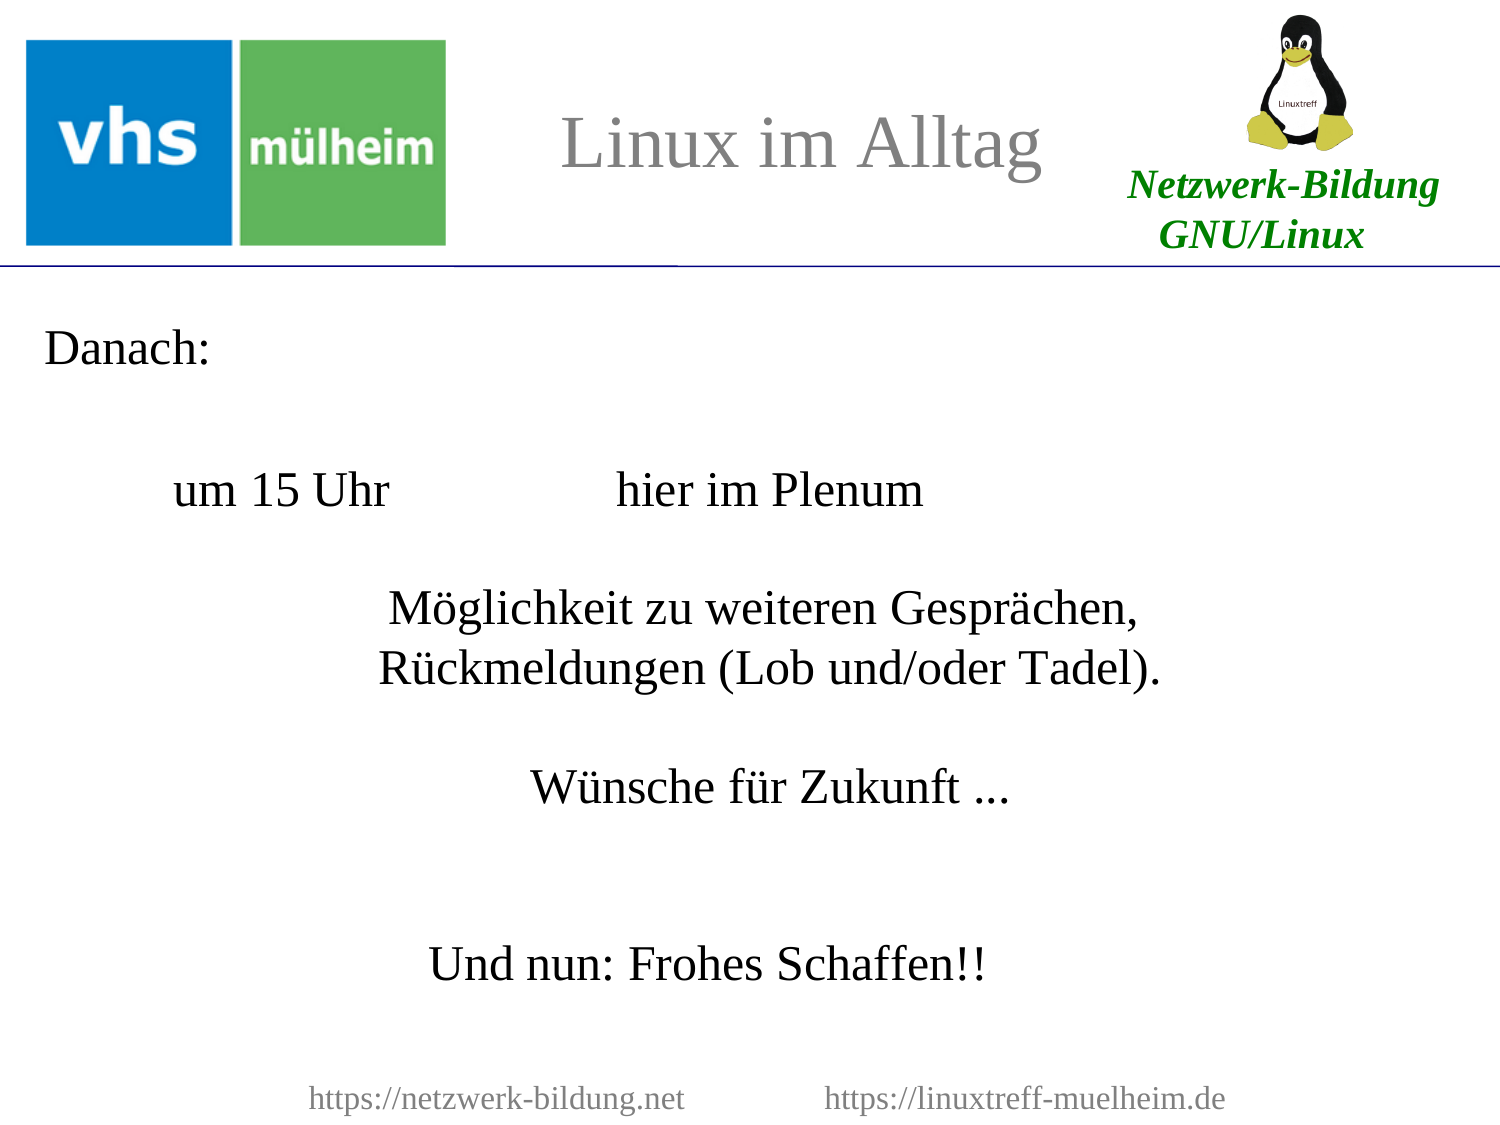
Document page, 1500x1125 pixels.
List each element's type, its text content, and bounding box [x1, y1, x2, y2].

text_box https://netzwerk-bildung.net https://linuxtreff-muelheim.de [34, 1070, 1500, 1125]
text_box Netzwerk-Bildung GNU/Linux [1112, 151, 1467, 267]
text_box Danach: [29, 309, 578, 387]
text_box Und nun: Frohes Schaffen!! [413, 925, 1029, 1000]
picture [1246, 13, 1353, 152]
picture [14, 32, 461, 254]
text_box um 15 Uhr hier im Plenum Möglichkeit zu weiteren Gesprächen, Rückmeldungen (Lob und/oder Tadel). Wünsche für Zukunft ... [159, 451, 1382, 883]
text_box Linux im Alltag [525, 88, 1079, 195]
